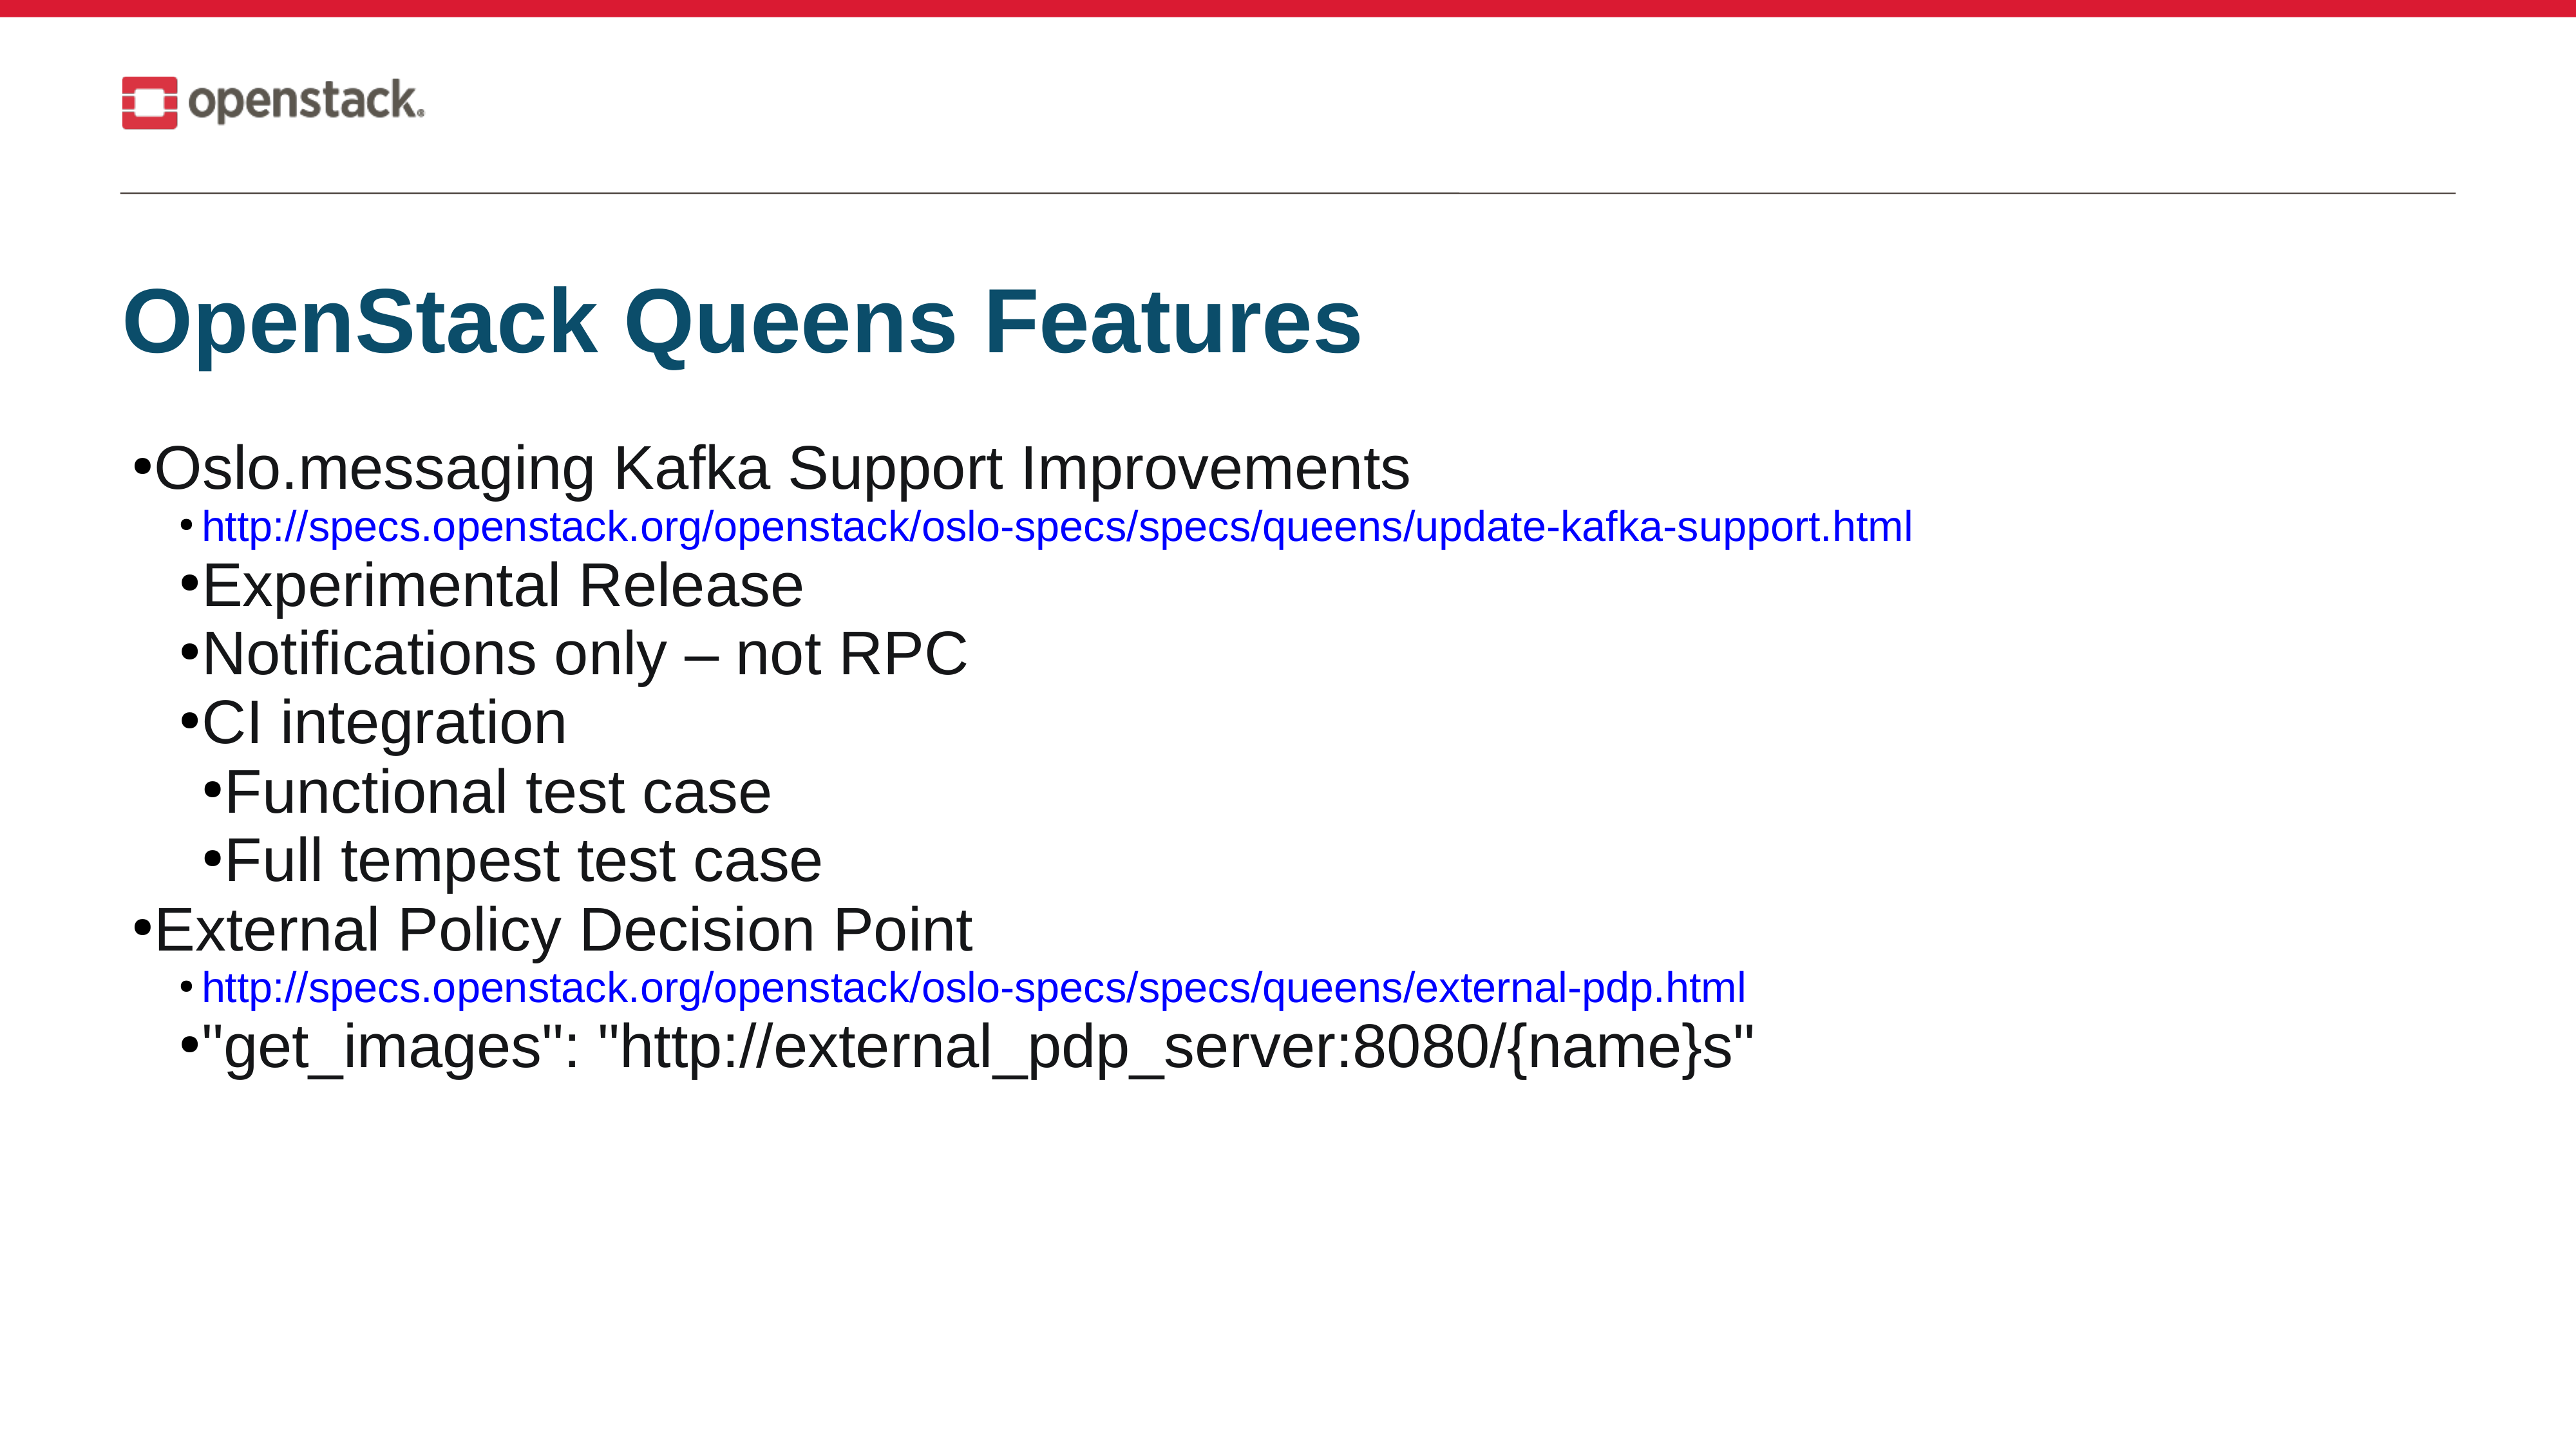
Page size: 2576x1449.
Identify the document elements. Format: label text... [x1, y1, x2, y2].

text_box OpenStack Queens Features [117, 224, 2152, 375]
picture [122, 77, 426, 131]
text_box Oslo.messaging Kafka Support Improvements http://specs.openstack.org/openstack/oslo-specs/specs/queens/update-kafka-support.html Experimental Release Notifications only – not RPC CI integration Functional test case Full tempest test case External Policy Decision Point http://specs.openstack.org/openstack/oslo-specs/specs/queens/external-pdp.html "get_images": "http://external_pdp_server:8080/{name}s" [126, 428, 2280, 1449]
